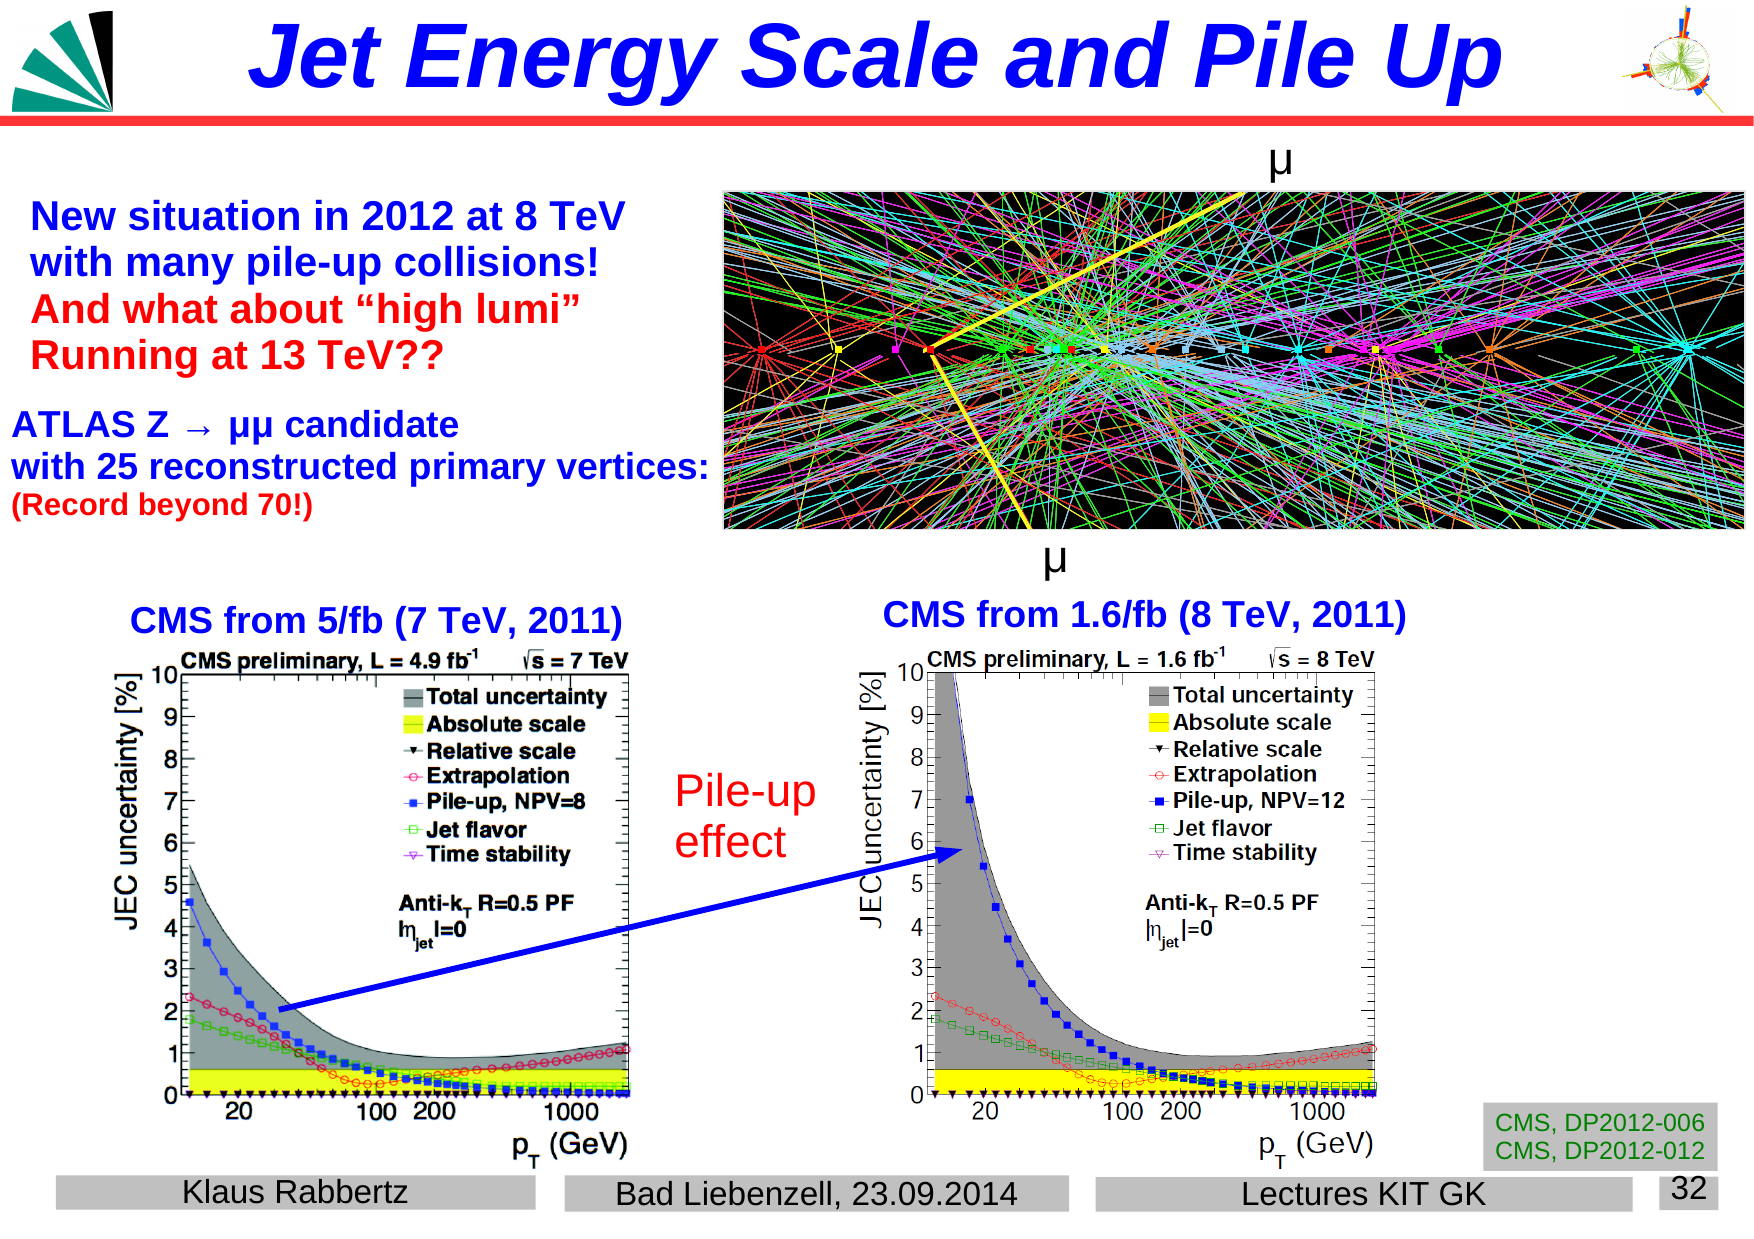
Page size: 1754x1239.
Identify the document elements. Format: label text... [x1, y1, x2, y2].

text_box CMS from 1.6/fb (8 TeV, 2011) [870, 587, 1412, 642]
text_box ATLAS Z → μμ candidate with 25 reconstructed primary vertices: (Record beyond 70!) [0, 397, 723, 529]
picture [722, 190, 1746, 530]
text_box Pile-up effect [662, 759, 830, 874]
text_box CMS, DP2012-006 CMS, DP2012-012 [1483, 1102, 1718, 1171]
title Jet Energy Scale and Pile Up [123, 0, 1606, 114]
picture [107, 643, 636, 1171]
text_box μ [1030, 525, 1081, 589]
text_box CMS from 5/fb (7 TeV, 2011) [118, 593, 628, 648]
text_box μ [1256, 126, 1307, 191]
picture [12, 11, 113, 113]
picture [1622, 5, 1738, 113]
text_box New situation in 2012 at 8 TeV with many pile-up collisions! And what about “high lumi” Running at 13 TeV?? [18, 186, 637, 397]
picture [848, 645, 1382, 1172]
